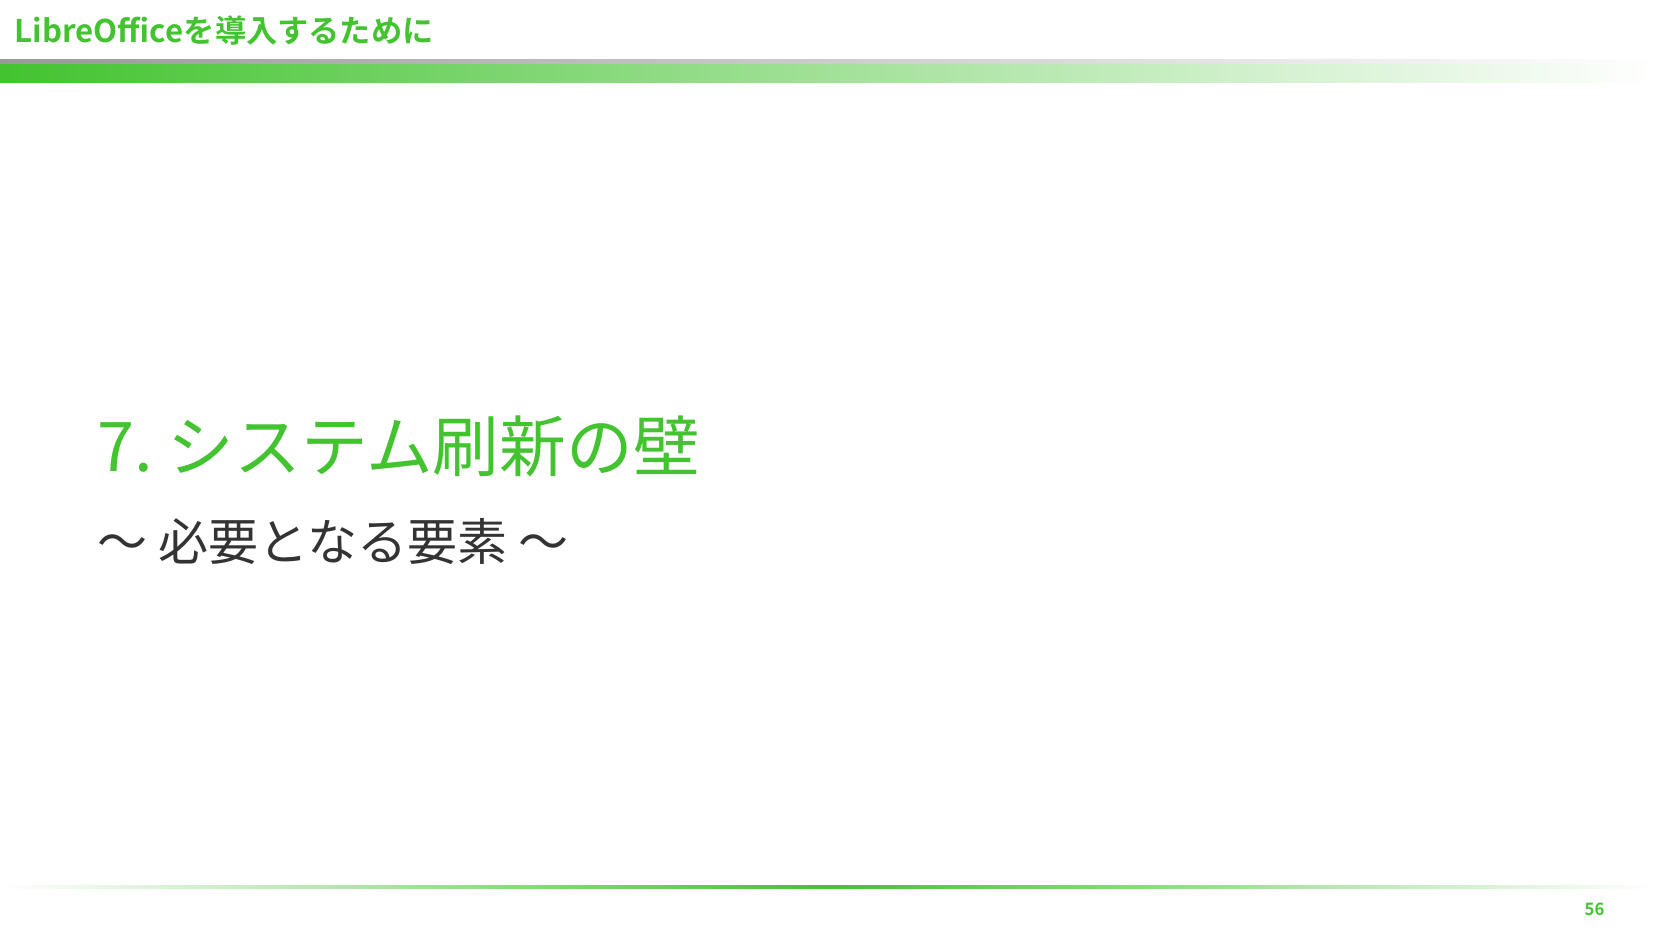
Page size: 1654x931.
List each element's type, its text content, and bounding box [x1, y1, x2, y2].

text_box [0, 885, 1654, 889]
text_box [0, 59, 1654, 83]
text_box 7. システム刷新の壁 〜 必要となる要素 〜 [82, 129, 1565, 839]
text_box <番号> [1535, 888, 1654, 928]
text_box LibreOfficeを導入するために [0, 0, 1376, 59]
